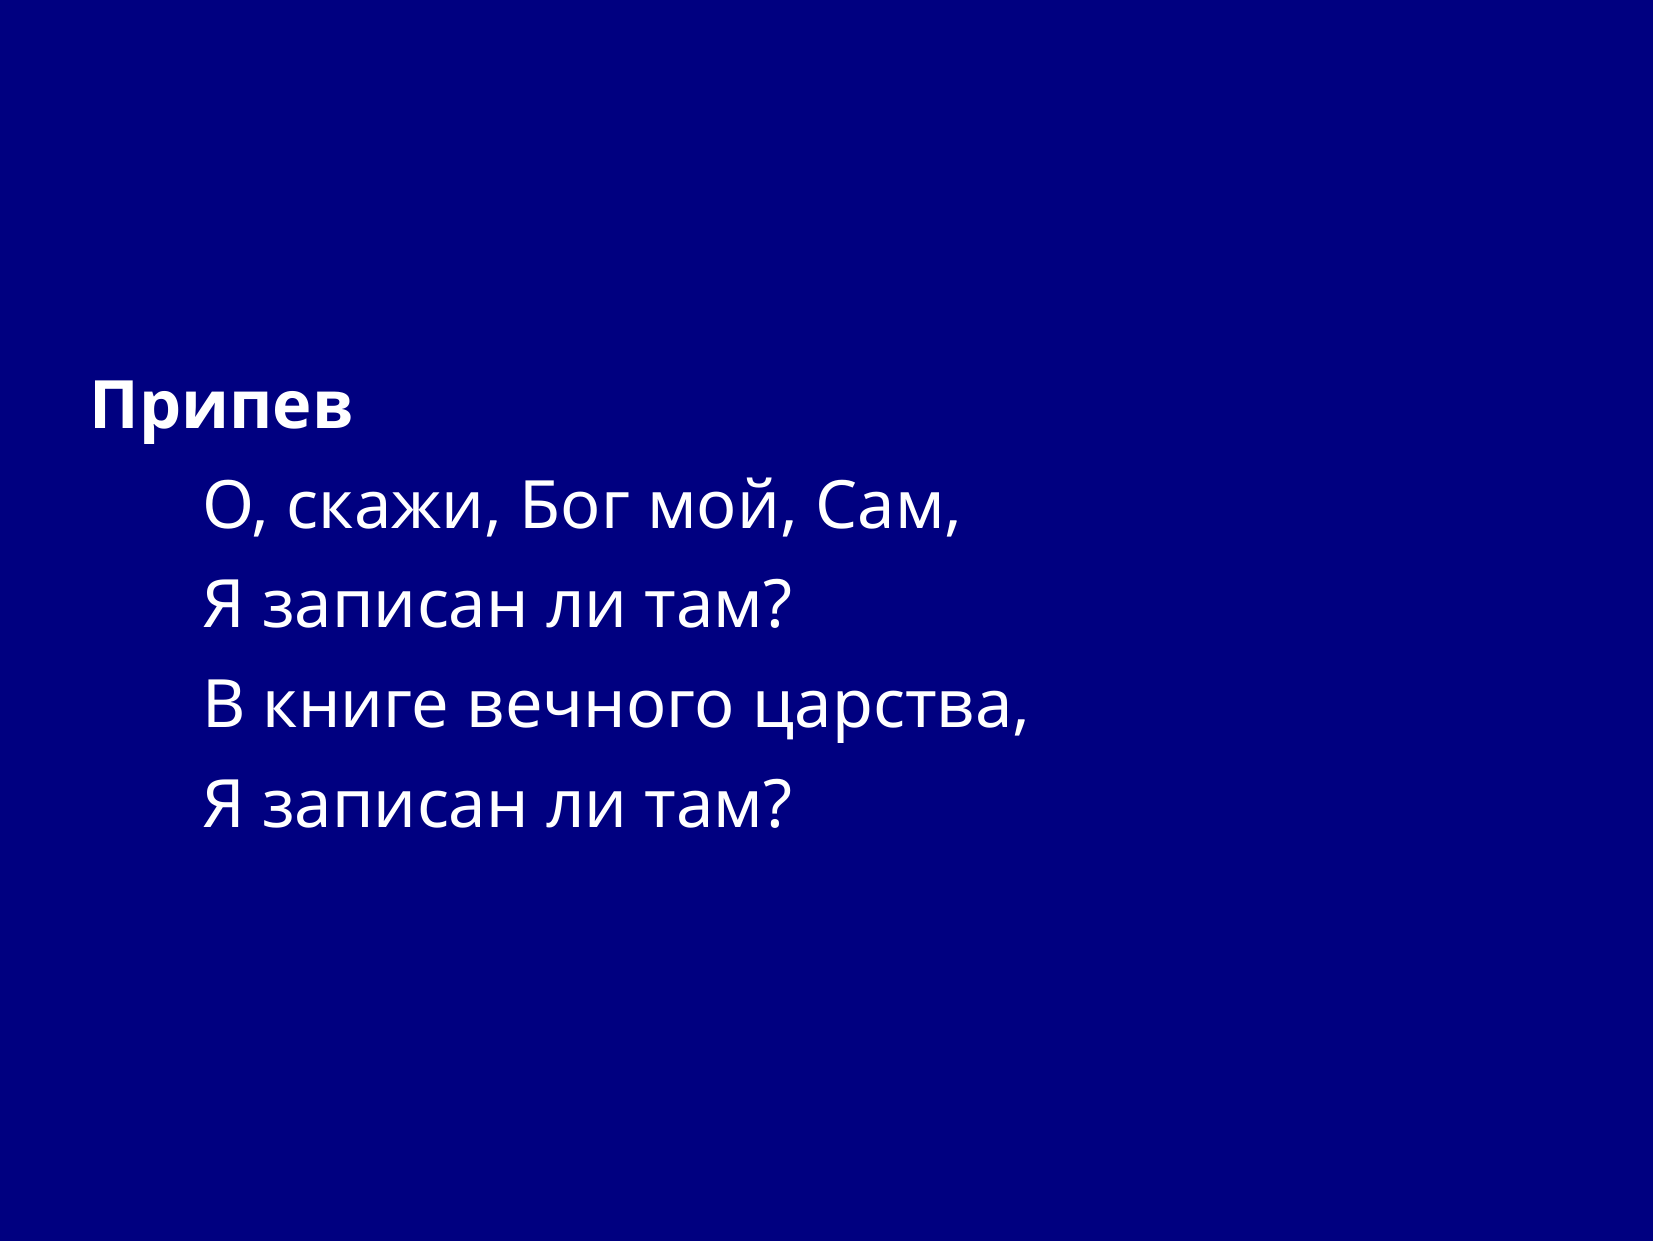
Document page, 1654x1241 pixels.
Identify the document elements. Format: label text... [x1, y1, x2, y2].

text_box Припев О, скажи, Бог мой, Сам, Я записан ли там? В книге вечного царства, Я записан ли там? [75, 150, 1576, 1163]
